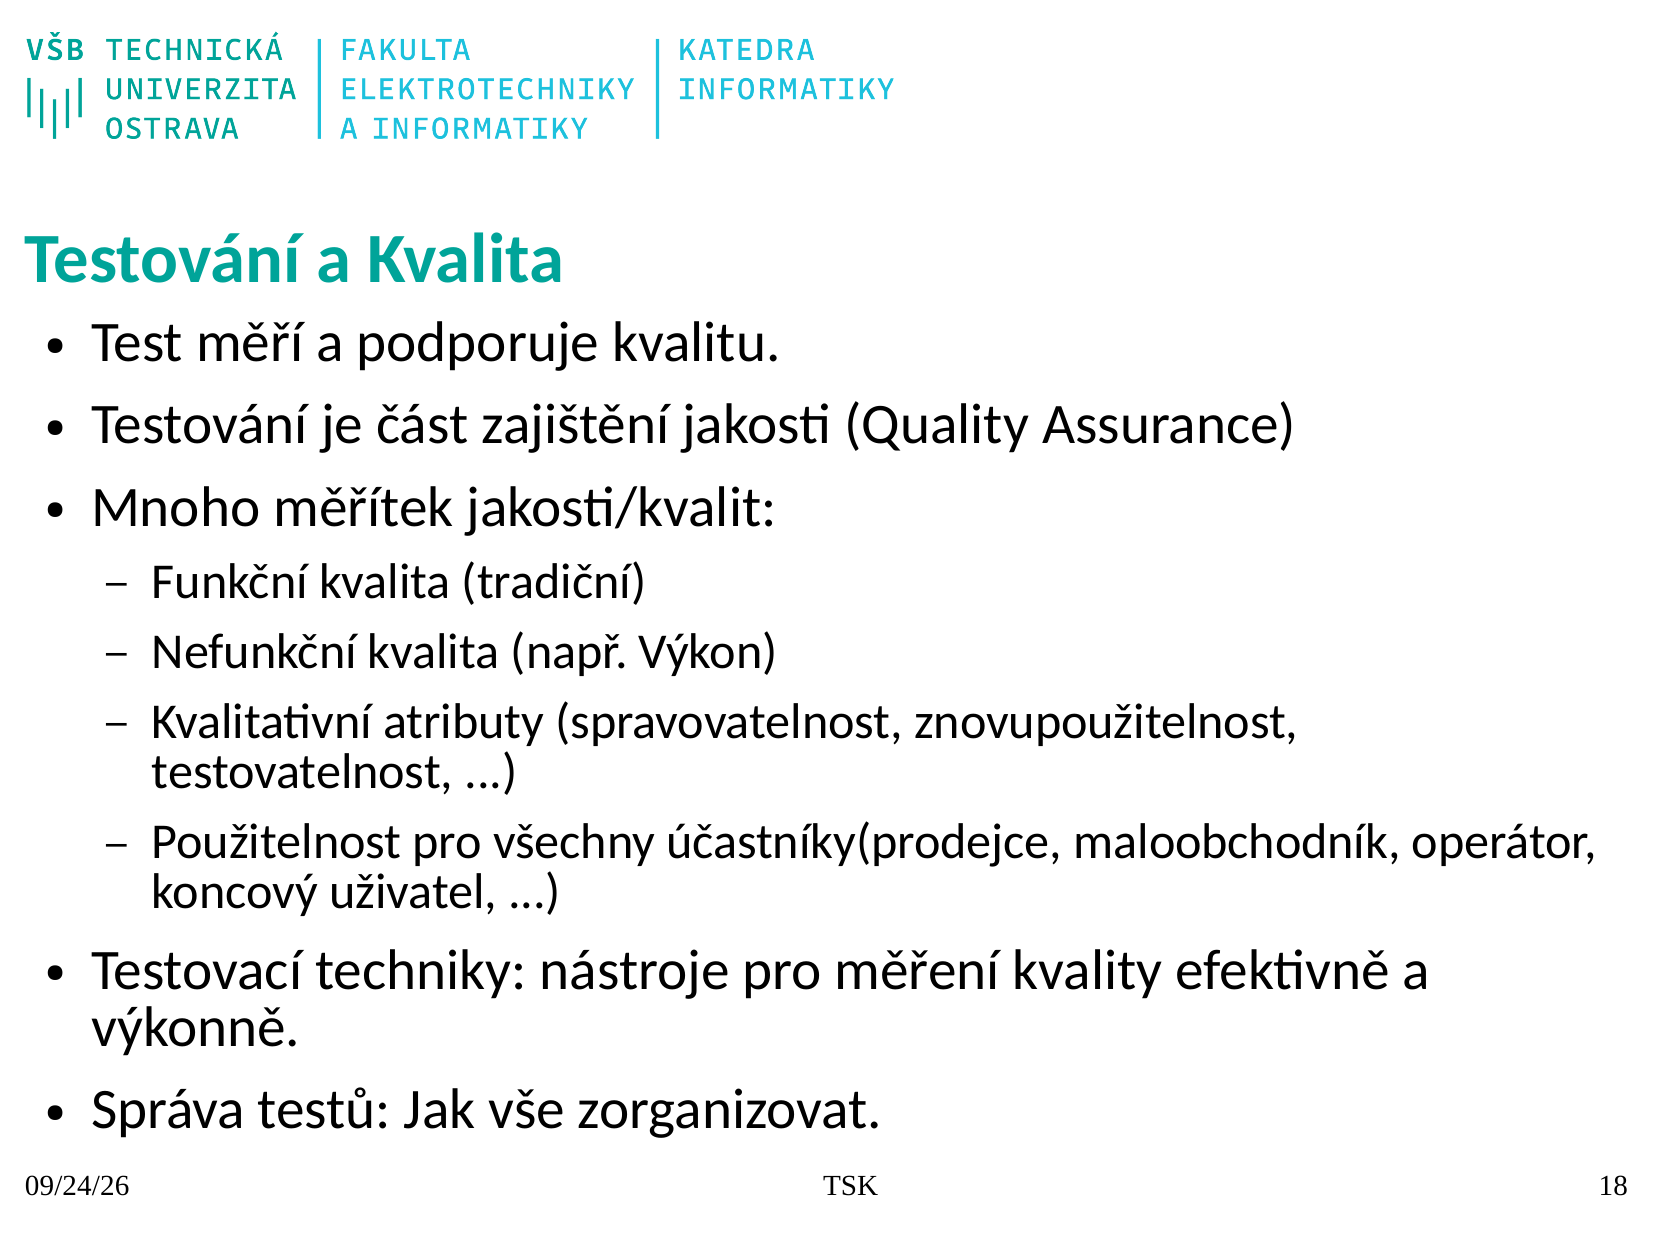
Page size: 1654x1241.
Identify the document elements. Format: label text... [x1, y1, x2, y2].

list Test měří a podporuje kvalitu. Testování je část zajištění jakosti (Quality Assurance) Mnoho měřítek jakosti/kvalit: Funkční kvalita (tradiční) Nefunkční kvalita (např. Výkon) Kvalitativní atributy (spravovatelnost, znovupoužitelnost, testovatelnost, ...) Použitelnost pro všechny účastníky(prodejce, maloobchodník, operátor, koncový uživatel, ...) Testovací techniky: nástroje pro měření kvality efektivně a výkonně. Správa testů: Jak vše zorganizovat. [30, 318, 1629, 1146]
picture [26, 31, 894, 139]
title Testování a Kvalita [24, 169, 1629, 300]
